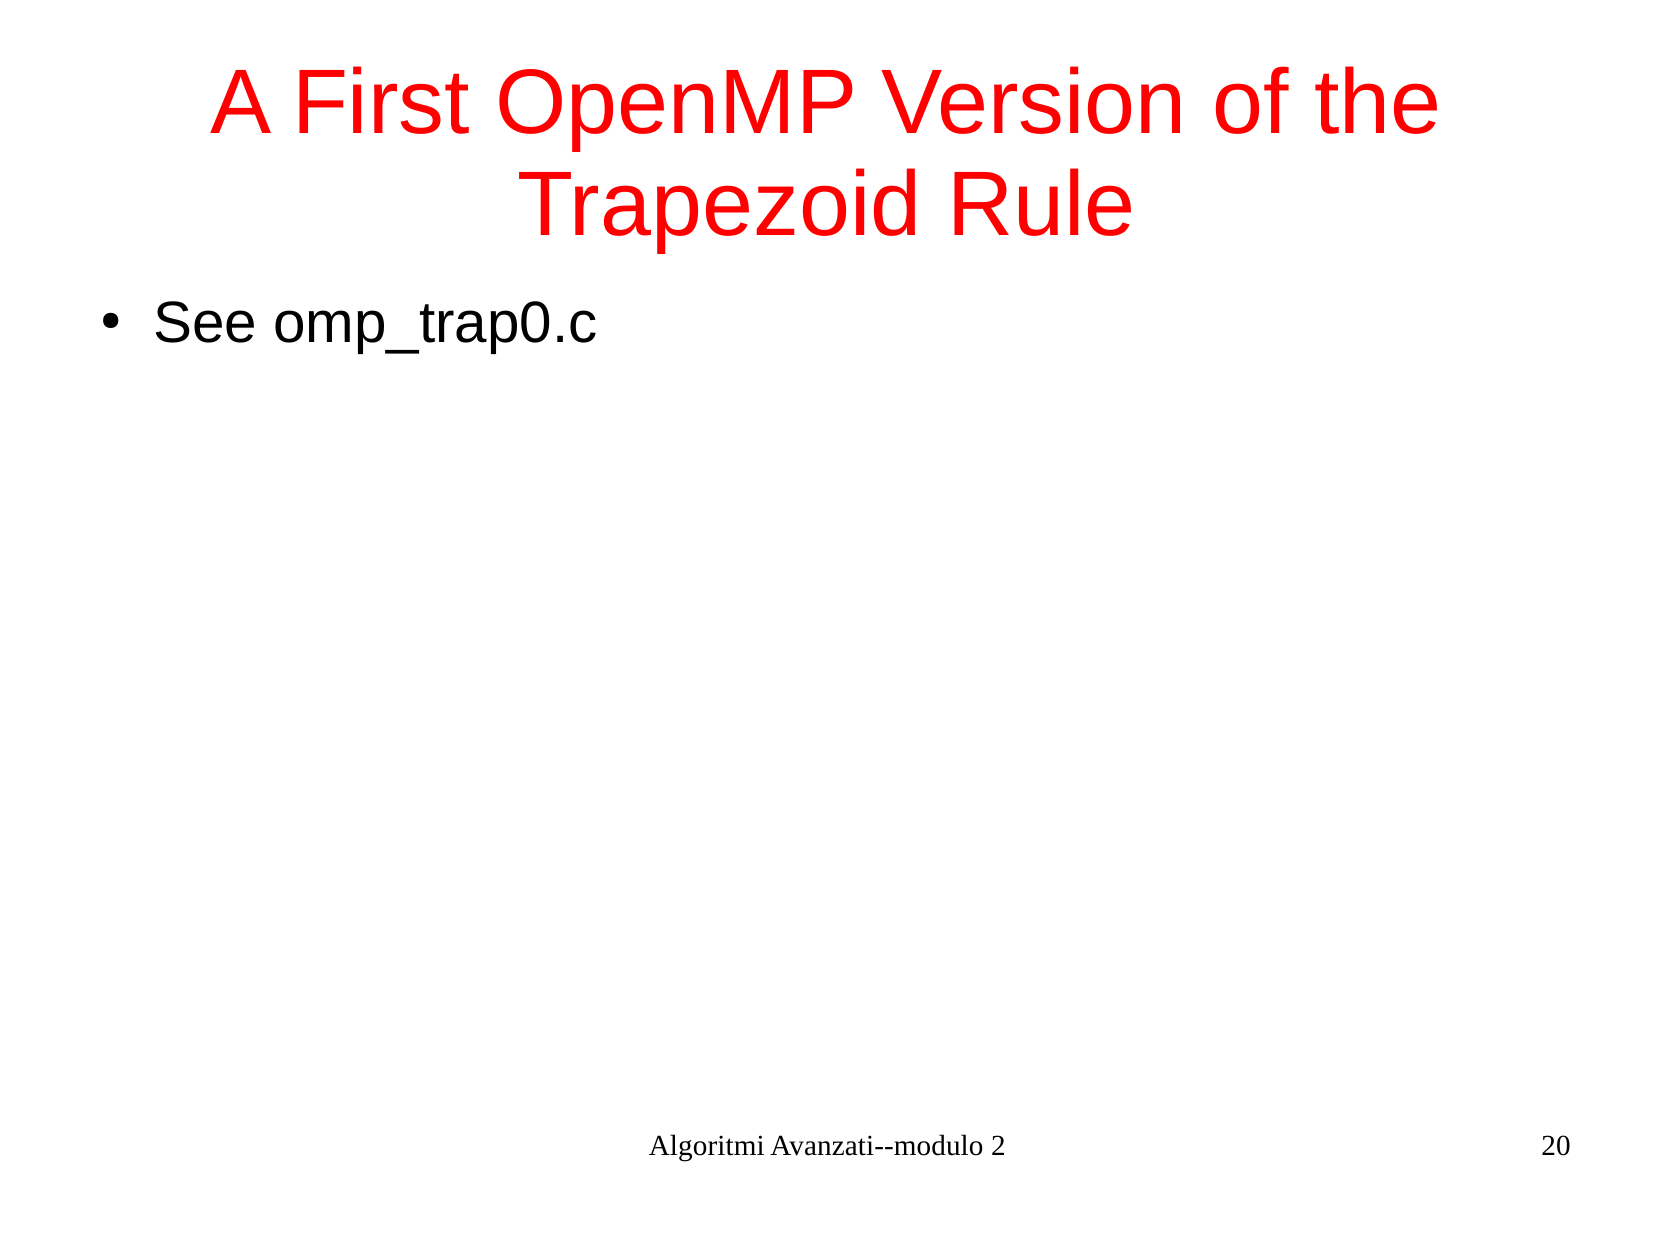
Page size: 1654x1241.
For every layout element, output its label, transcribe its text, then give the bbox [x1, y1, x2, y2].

list See omp_trap0.c [82, 290, 1571, 1109]
title A First OpenMP Version of the Trapezoid Rule [82, 49, 1571, 257]
